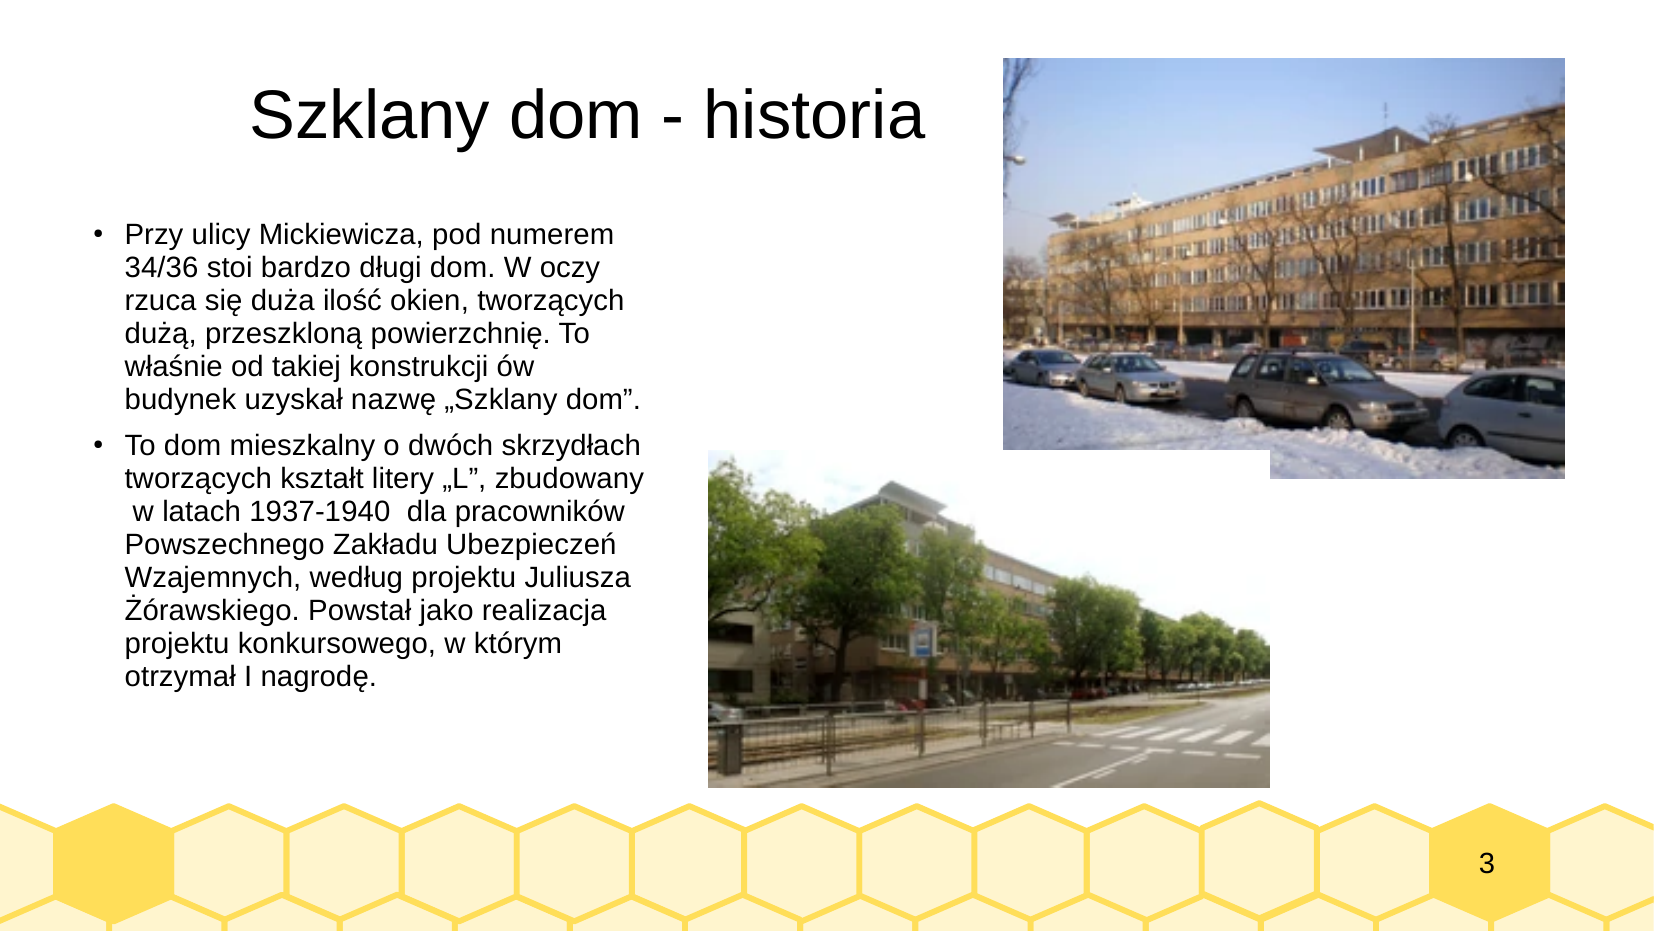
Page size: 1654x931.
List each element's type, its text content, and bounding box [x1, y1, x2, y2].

picture [708, 58, 1565, 788]
list Przy ulicy Mickiewicza, pod numerem 34/36 stoi bardzo długi dom. W oczy rzuca się duża ilość okien, tworzących dużą, przeszkloną powierzchnię. To właśnie od takiej konstrukcji ów budynek uzyskał nazwę „Szklany dom”. To dom mieszkalny o dwóch skrzydłach tworzących kształt litery „L”, zbudowany w latach 1937-1940 dla pracowników Powszechnego Zakładu Ubezpieczeń Wzajemnych, według projektu Juliusza Żórawskiego. Powstał jako realizacja projektu konkursowego, w którym otrzymał I nagrodę. [82, 217, 650, 758]
title Szklany dom - historia [82, 37, 1093, 193]
